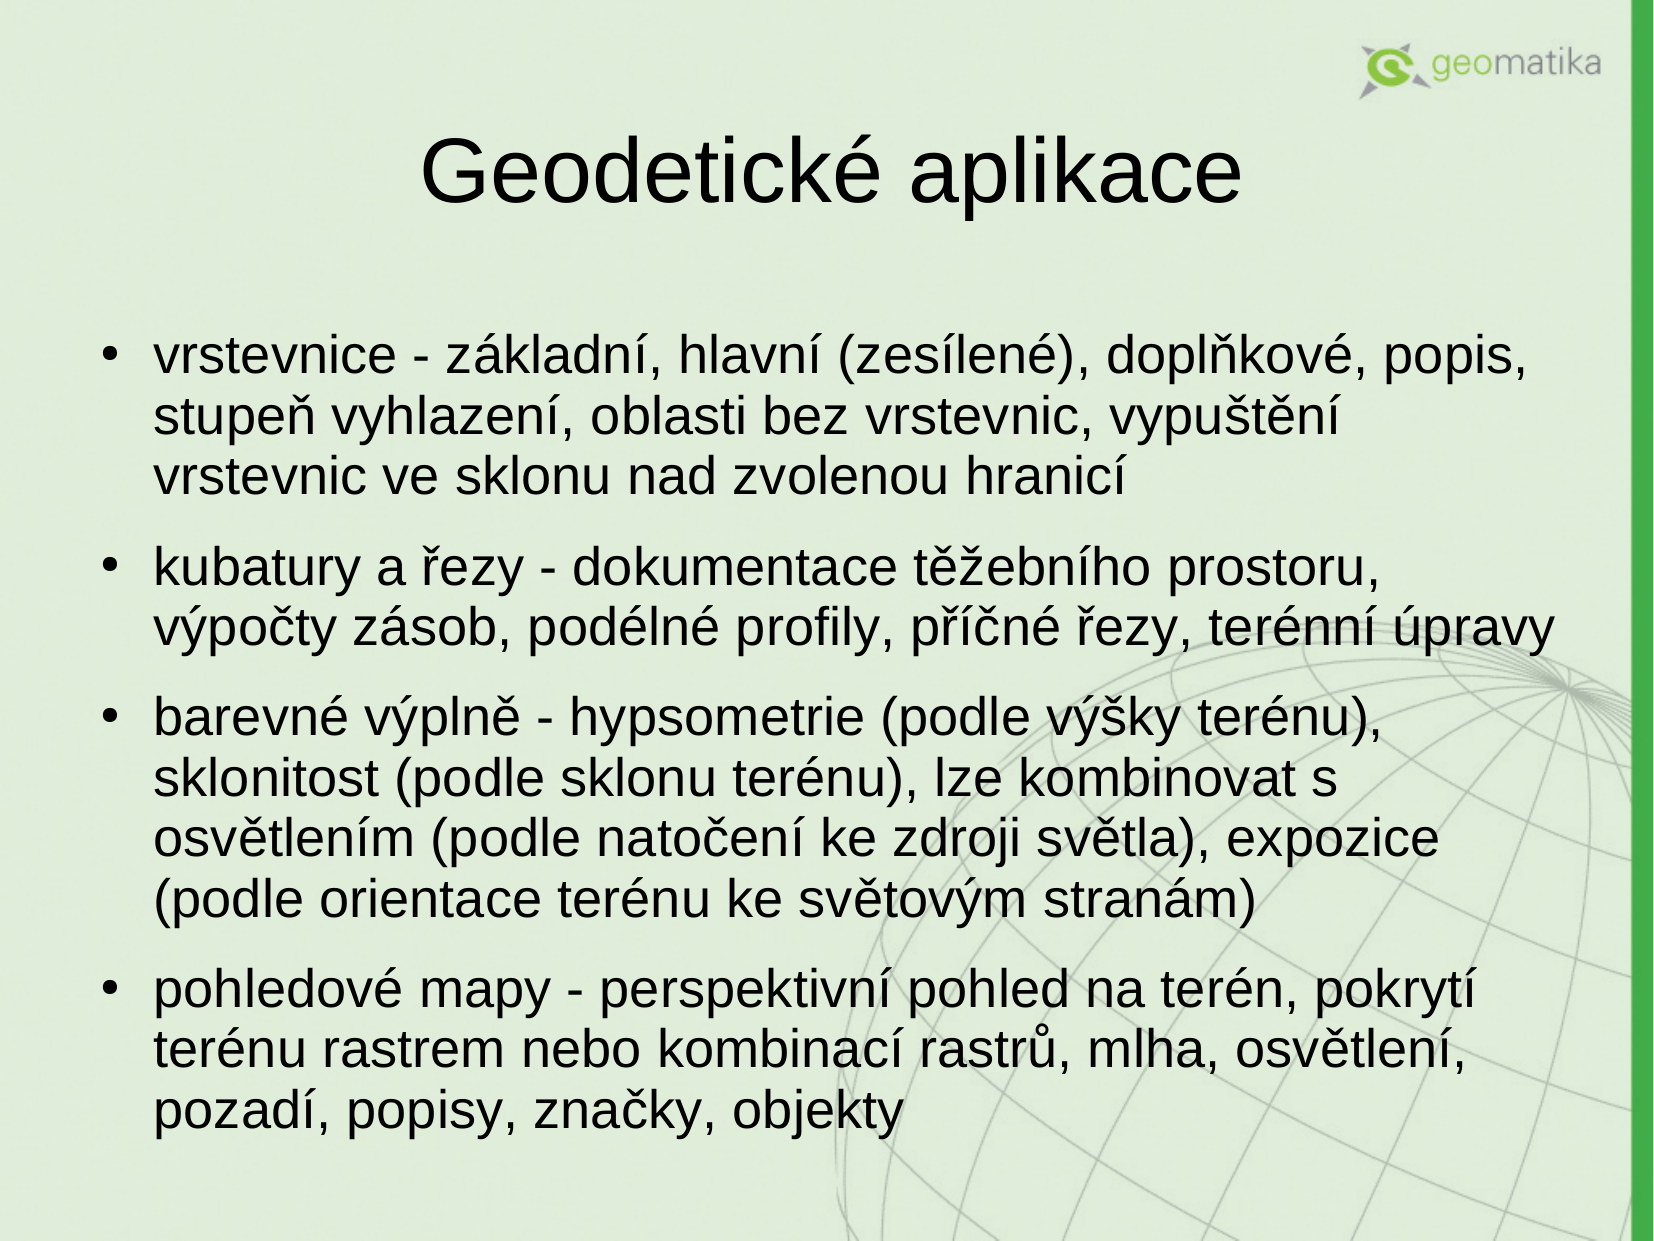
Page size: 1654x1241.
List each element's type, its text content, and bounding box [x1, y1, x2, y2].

picture [0, 0, 1654, 1241]
list vrstevnice - základní, hlavní (zesílené), doplňkové, popis, stupeň vyhlazení, oblasti bez vrstevnic, vypuštění vrstevnic ve sklonu nad zvolenou hranicí kubatury a řezy - dokumentace těžebního prostoru, výpočty zásob, podélné profily, příčné řezy, terénní úpravy barevné výplně - hypsometrie (podle výšky terénu), sklonitost (podle sklonu terénu), lze kombinovat s osvětlením (podle natočení ke zdroji světla), expozice (podle orientace terénu ke světovým stranám) pohledové mapy - perspektivní pohled na terén, pokrytí terénu rastrem nebo kombinací rastrů, mlha, osvětlení, pozadí, popisy, značky, objekty [82, 324, 1571, 1230]
title Geodetické aplikace [88, 118, 1577, 326]
